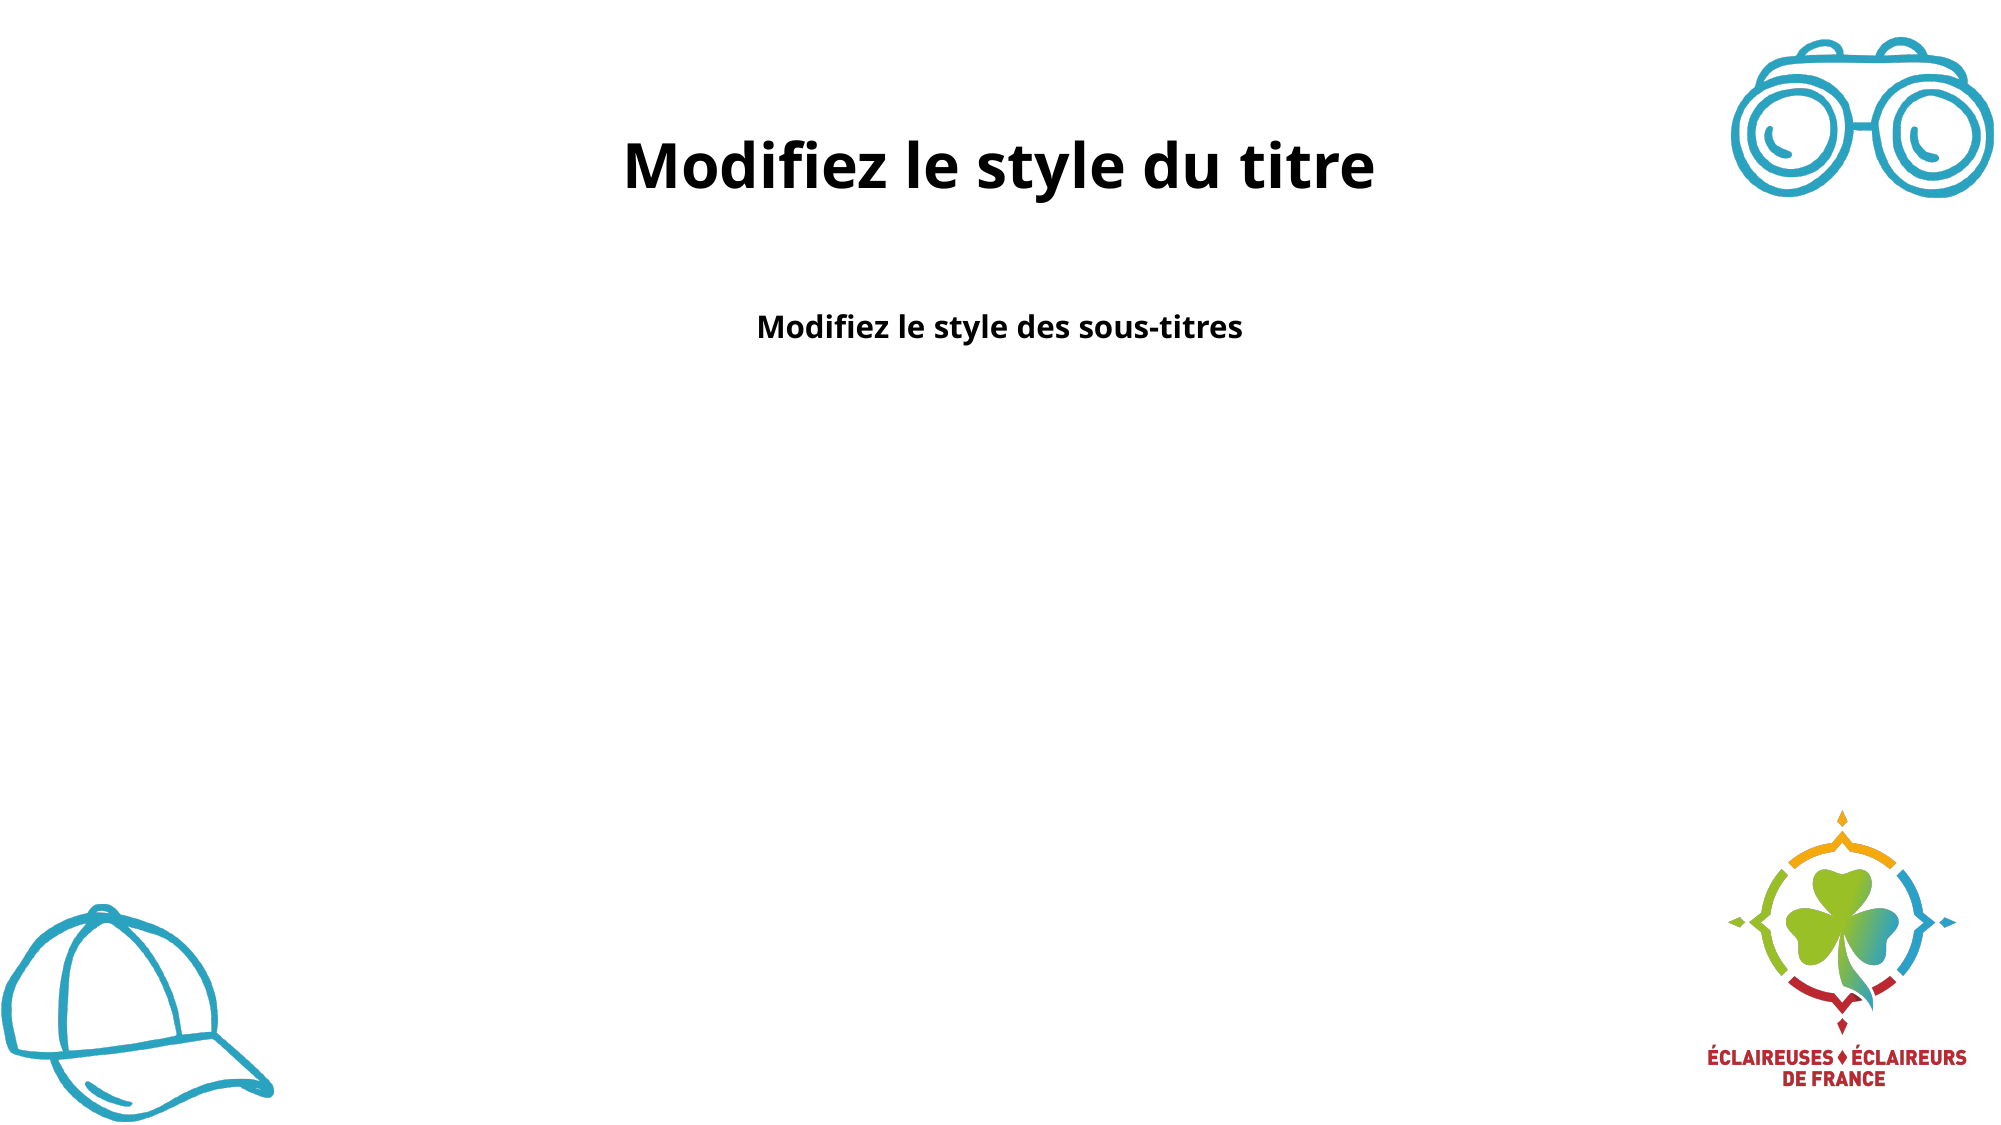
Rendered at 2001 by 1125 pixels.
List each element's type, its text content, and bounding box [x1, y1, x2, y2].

list Modifiez le style des sous-titres [137, 299, 1863, 1014]
title Modifiez le style du titre [137, 59, 1863, 278]
picture [1707, 808, 1968, 1092]
picture [1731, 37, 1994, 198]
picture [1, 904, 274, 1122]
